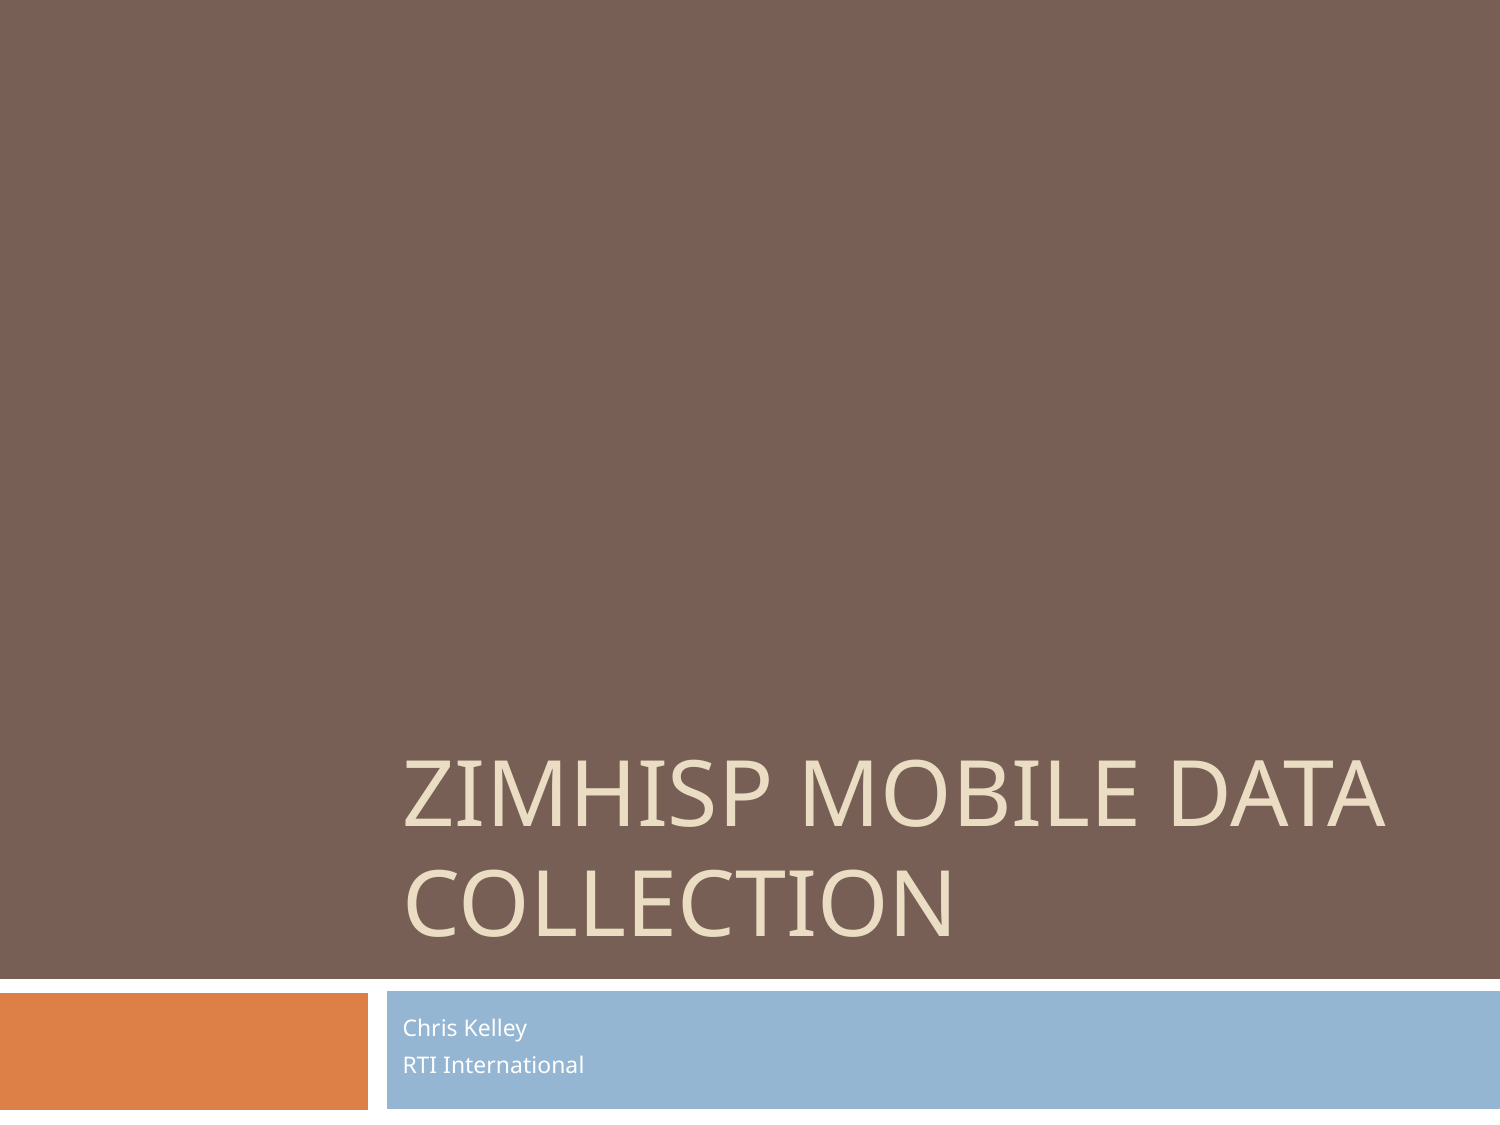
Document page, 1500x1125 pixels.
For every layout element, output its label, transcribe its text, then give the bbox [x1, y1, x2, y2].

subtitle Chris Kelley RTI International [387, 992, 1488, 1105]
title ZimHISP Mobile Data Collection [387, 662, 1451, 963]
